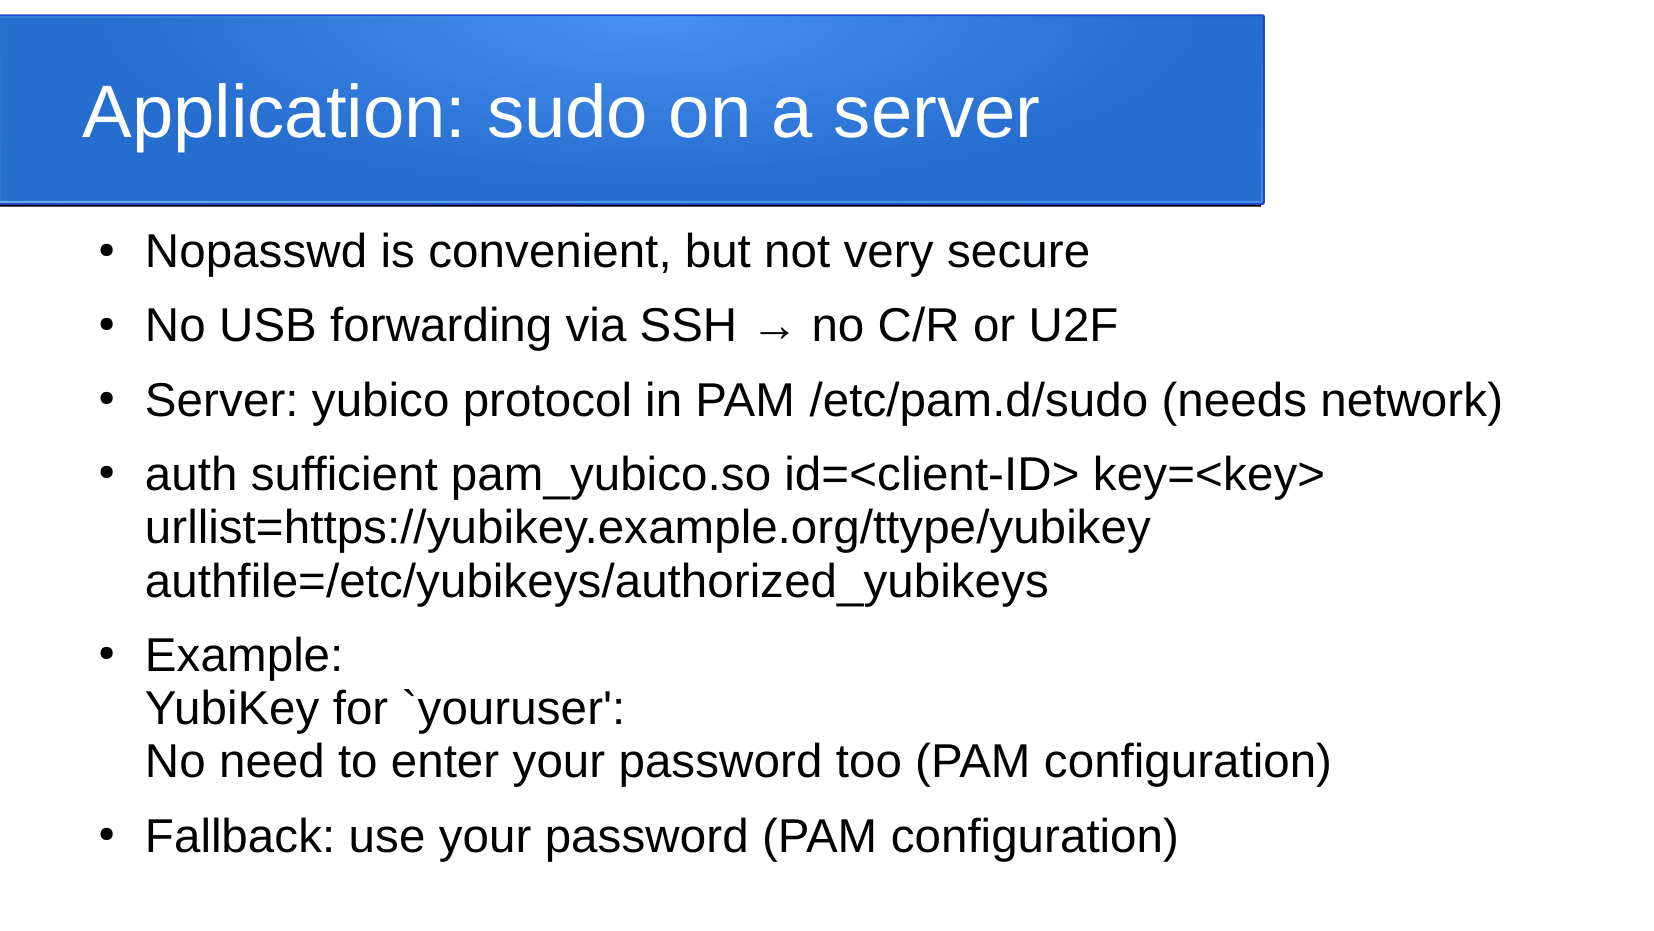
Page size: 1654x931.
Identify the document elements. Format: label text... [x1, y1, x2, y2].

list Nopasswd is convenient, but not very secure No USB forwarding via SSH → no C/R or U2F Server: yubico protocol in PAM /etc/pam.d/sudo (needs network) auth sufficient pam_yubico.so id=<client-ID> key=<key> urllist=https://yubikey.example.org/ttype/yubikey authfile=/etc/yubikeys/authorized_yubikeys Example: YubiKey for `youruser': No need to enter your password too (PAM configuration) Fallback: use your password (PAM configuration) [82, 224, 1571, 863]
title Application: sudo on a server [82, 35, 1235, 189]
